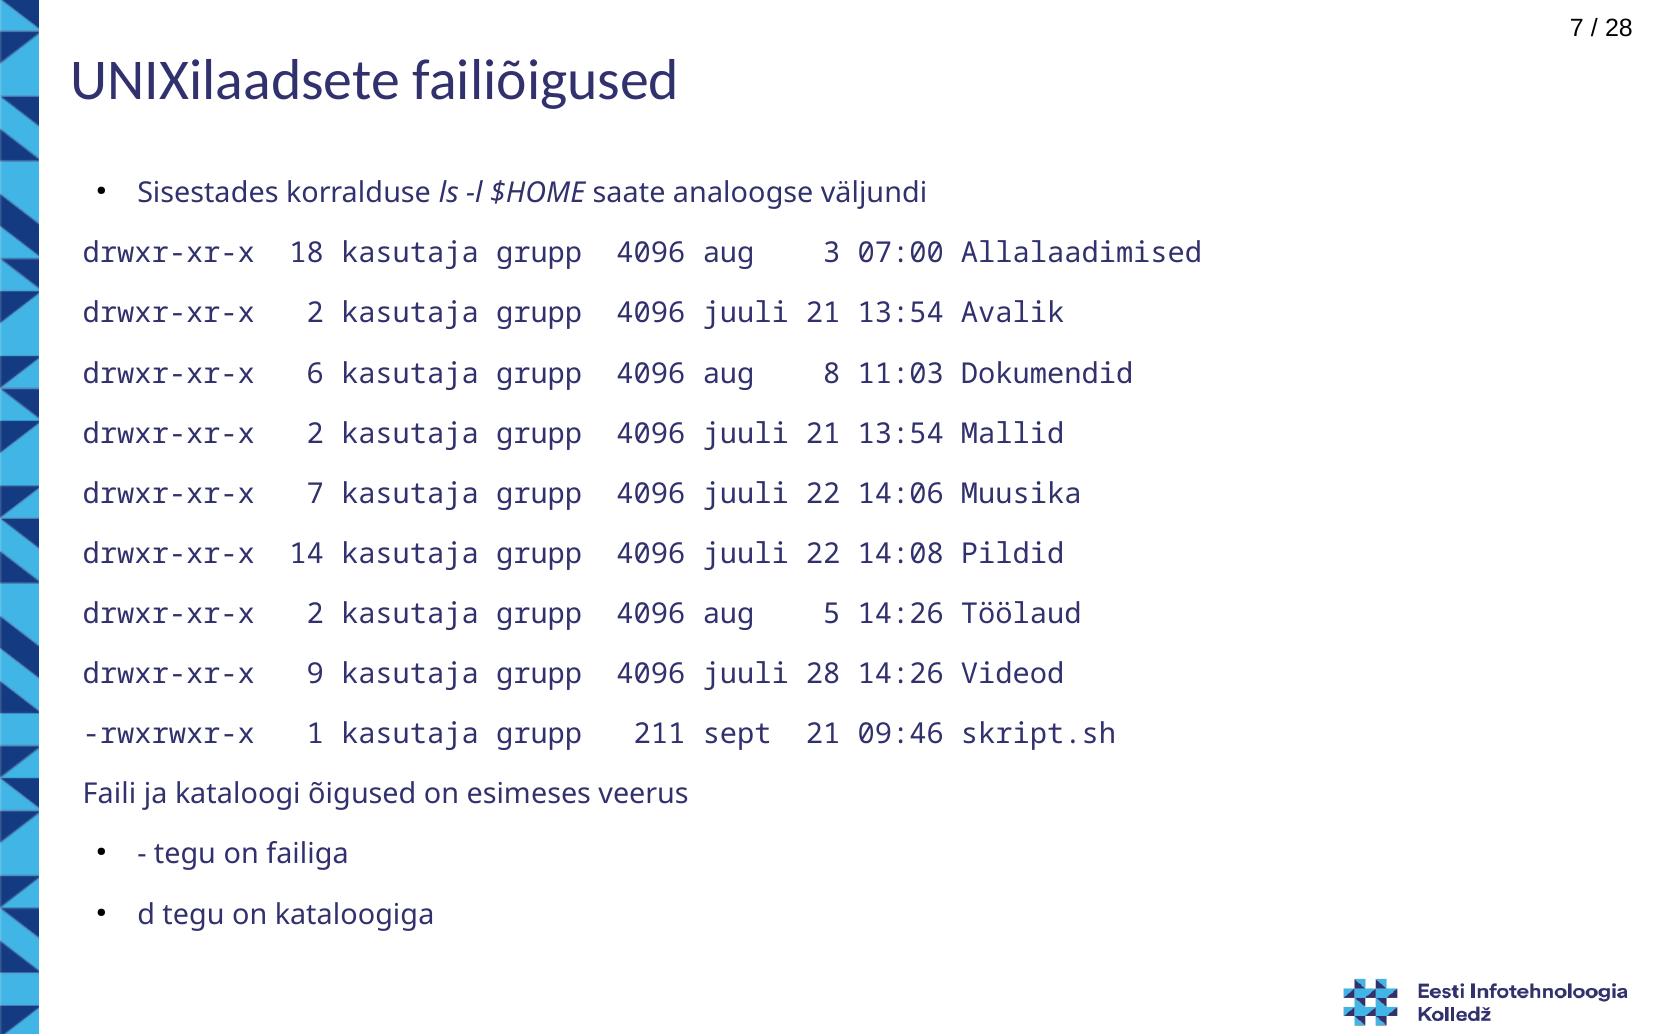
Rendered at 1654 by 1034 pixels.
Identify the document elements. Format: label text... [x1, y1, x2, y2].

title UNIXilaadsete failiõigused [70, 41, 1630, 130]
list Sisestades korralduse ls -l $HOME saate analoogse väljundi drwxr-xr-x 18 kasutaja grupp 4096 aug 3 07:00 Allalaadimised drwxr-xr-x 2 kasutaja grupp 4096 juuli 21 13:54 Avalik drwxr-xr-x 6 kasutaja grupp 4096 aug 8 11:03 Dokumendid drwxr-xr-x 2 kasutaja grupp 4096 juuli 21 13:54 Mallid drwxr-xr-x 7 kasutaja grupp 4096 juuli 22 14:06 Muusika drwxr-xr-x 14 kasutaja grupp 4096 juuli 22 14:08 Pildid drwxr-xr-x 2 kasutaja grupp 4096 aug 5 14:26 Töölaud drwxr-xr-x 9 kasutaja grupp 4096 juuli 28 14:26 Videod -rwxrwxr-x 1 kasutaja grupp 211 sept 21 09:46 skript.sh Faili ja kataloogi õigused on esimeses veerus - tegu on failiga d tegu on kataloogiga [82, 171, 1565, 939]
